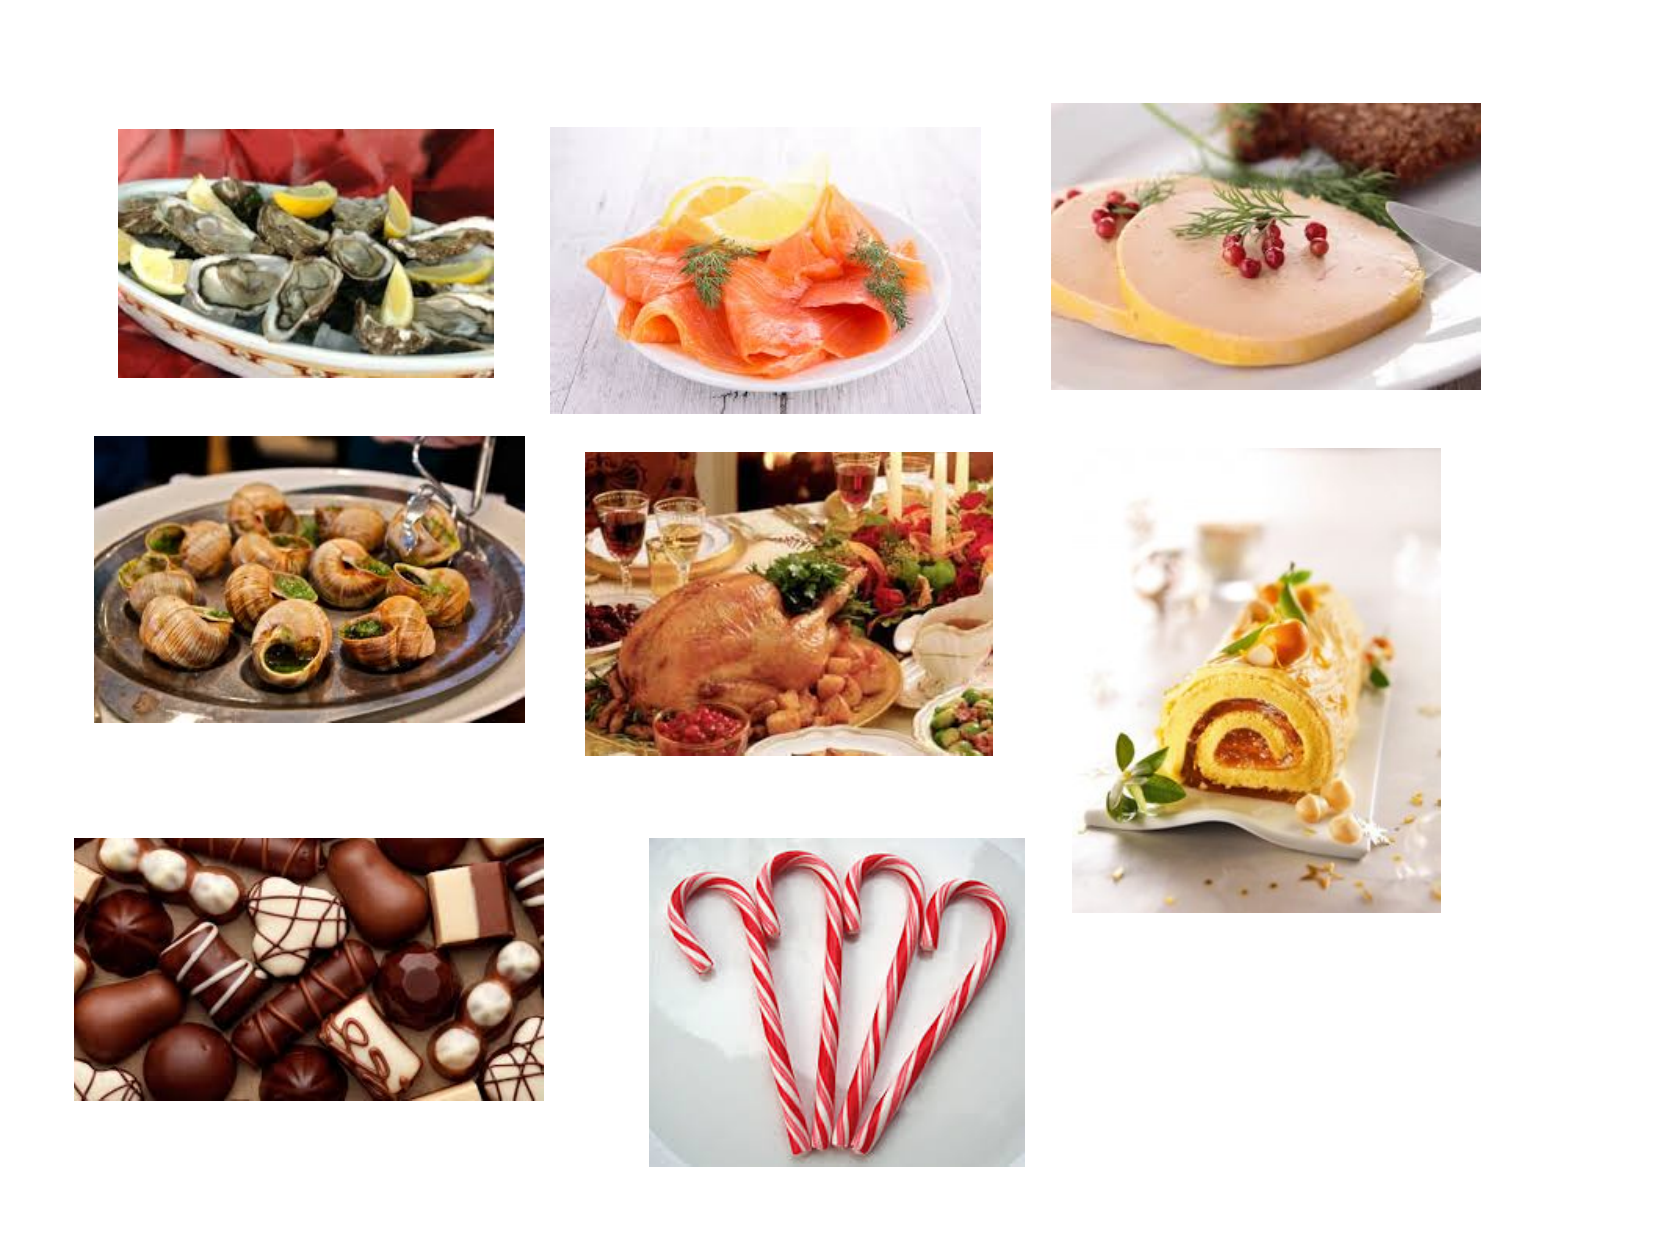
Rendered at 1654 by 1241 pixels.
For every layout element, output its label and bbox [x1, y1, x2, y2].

picture [94, 436, 525, 723]
picture [585, 452, 993, 756]
picture [649, 838, 1025, 1167]
picture [74, 838, 544, 1102]
picture [1051, 103, 1481, 390]
picture [1072, 448, 1441, 913]
picture [550, 127, 981, 414]
picture [118, 129, 494, 378]
